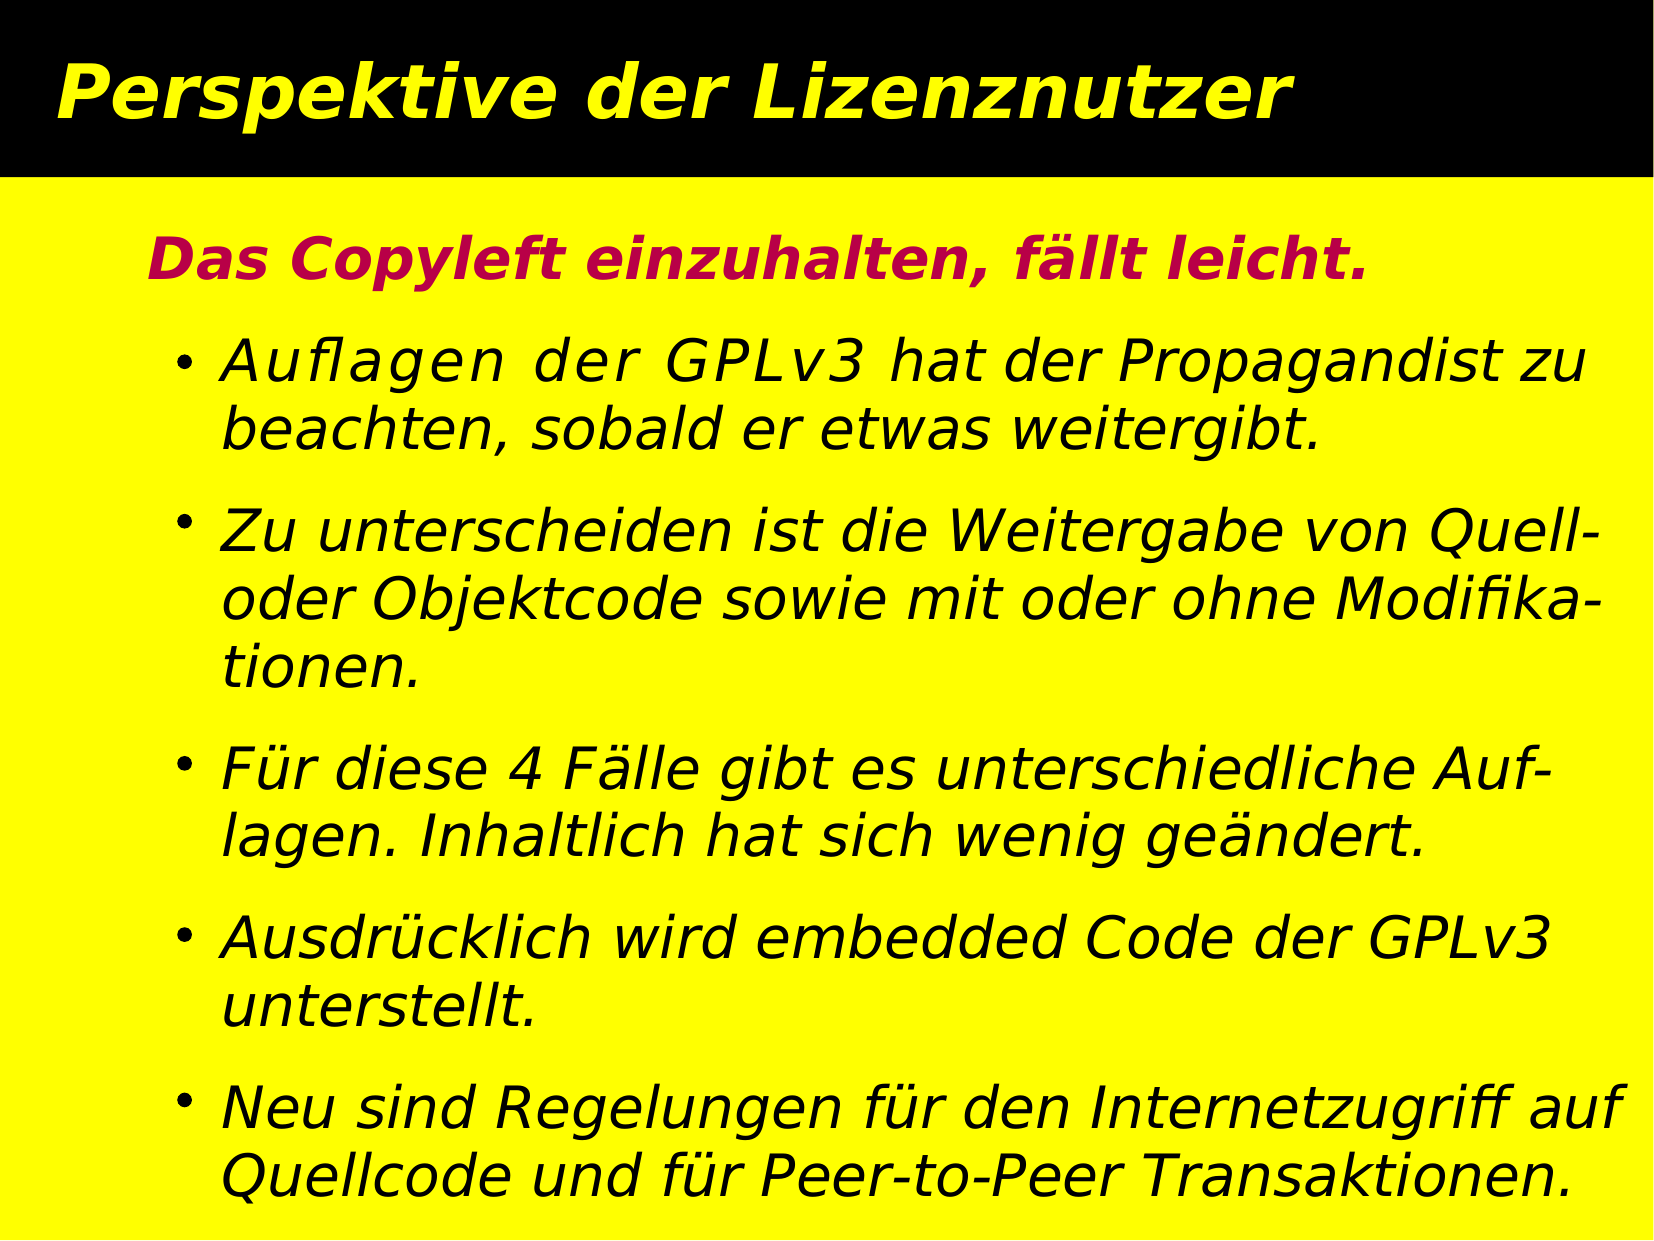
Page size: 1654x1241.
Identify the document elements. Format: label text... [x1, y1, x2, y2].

text_box [177, 755, 192, 771]
text_box Das Copyleft einzuhalten, fällt leicht. Auflagen der GPLv3 hat der Propagandist zu beachten, sobald er etwas weitergibt. Zu unterscheiden ist die Weitergabe von Quell- oder Objektcode sowie mit oder ohne Modifika- tionen. Für diese 4 Fälle gibt es unterschiedliche Auf- lagen. Inhaltlich hat sich wenig geändert. Ausdrücklich wird embedded Code der GPLv3 unterstellt. Neu sind Regelungen für den Internetzugriff auf Quellcode und für Peer-to-Peer Transaktionen. [133, 218, 1654, 1218]
text_box [0, 0, 1654, 1241]
text_box Perspektive der Lizenznutzer [41, 41, 1284, 144]
text_box [177, 1092, 192, 1108]
text_box [177, 354, 192, 370]
text_box [177, 927, 192, 942]
text_box [177, 513, 192, 529]
